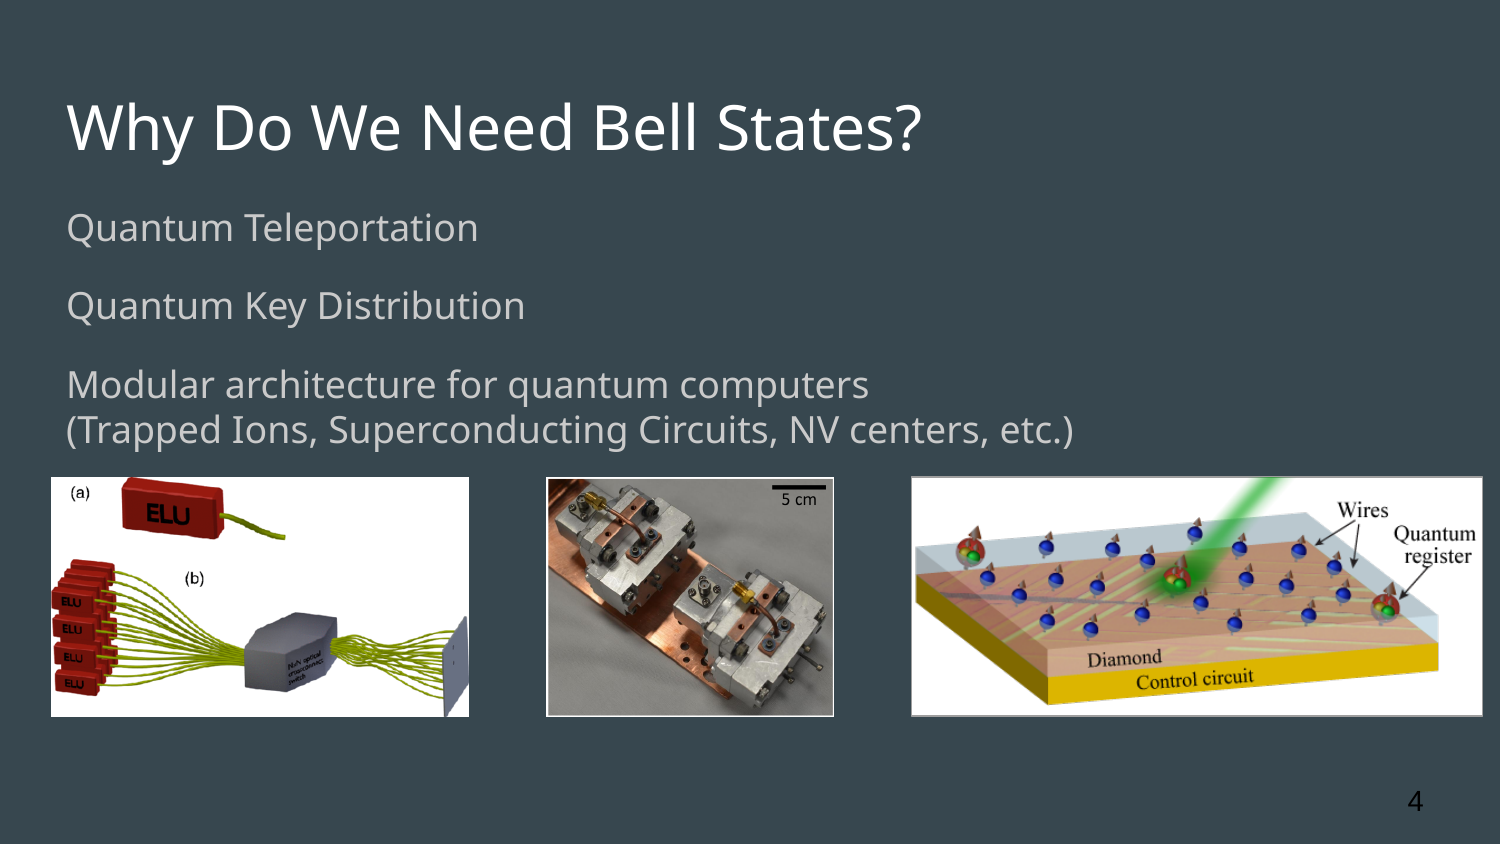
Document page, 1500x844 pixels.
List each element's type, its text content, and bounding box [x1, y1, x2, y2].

slide_number <number> [1392, 767, 1483, 833]
picture [51, 477, 469, 717]
picture [546, 477, 834, 717]
title Why Do We Need Bell States? [51, 72, 1449, 167]
picture [911, 477, 1494, 717]
list Quantum Teleportation Quantum Key Distribution Modular architecture for quantum computers (Trapped Ions, Superconducting Circuits, NV centers, etc.) Monroe, PRA 89, 022317 (2014) Shankar, Narla, YQI, Yale Prof. Cappellaro, MIT [51, 189, 1449, 815]
